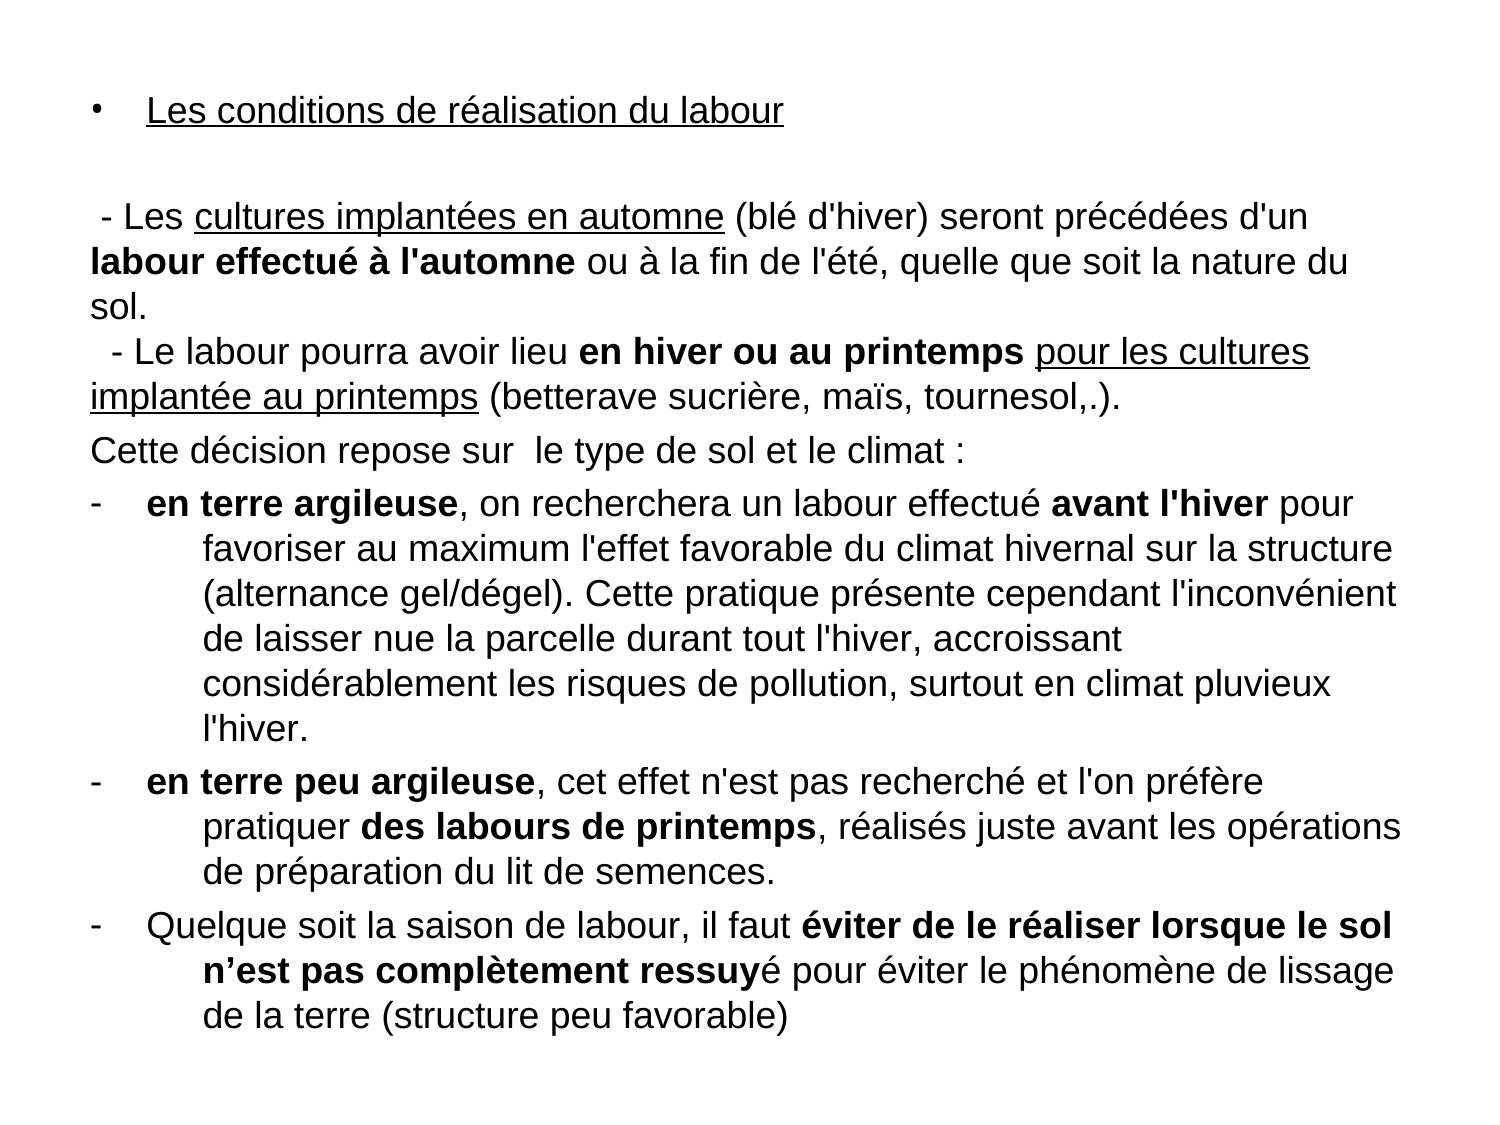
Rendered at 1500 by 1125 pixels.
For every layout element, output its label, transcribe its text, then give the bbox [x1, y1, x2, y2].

list Les conditions de réalisation du labour - Les cultures implantées en automne (blé d'hiver) seront précédées d'un labour effectué à l'automne ou à la fin de l'été, quelle que soit la nature du sol. - Le labour pourra avoir lieu en hiver ou au printemps pour les cultures implantée au printemps (betterave sucrière, maïs, tournesol,.). Cette décision repose sur le type de sol et le climat : en terre argileuse, on recherchera un labour effectué avant l'hiver pour favoriser au maximum l'effet favorable du climat hivernal sur la structure (alternance gel/dégel). Cette pratique présente cependant l'inconvénient de laisser nue la parcelle durant tout l'hiver, accroissant considérablement les risques de pollution, surtout en climat pluvieux l'hiver. en terre peu argileuse, cet effet n'est pas recherché et l'on préfère pratiquer des labours de printemps, réalisés juste avant les opérations de préparation du lit de semences. Quelque soit la saison de labour, il faut éviter de le réaliser lorsque le sol n’est pas complètement ressuyé pour éviter le phénomène de lissage de la terre (structure peu favorable) [75, 78, 1426, 1005]
